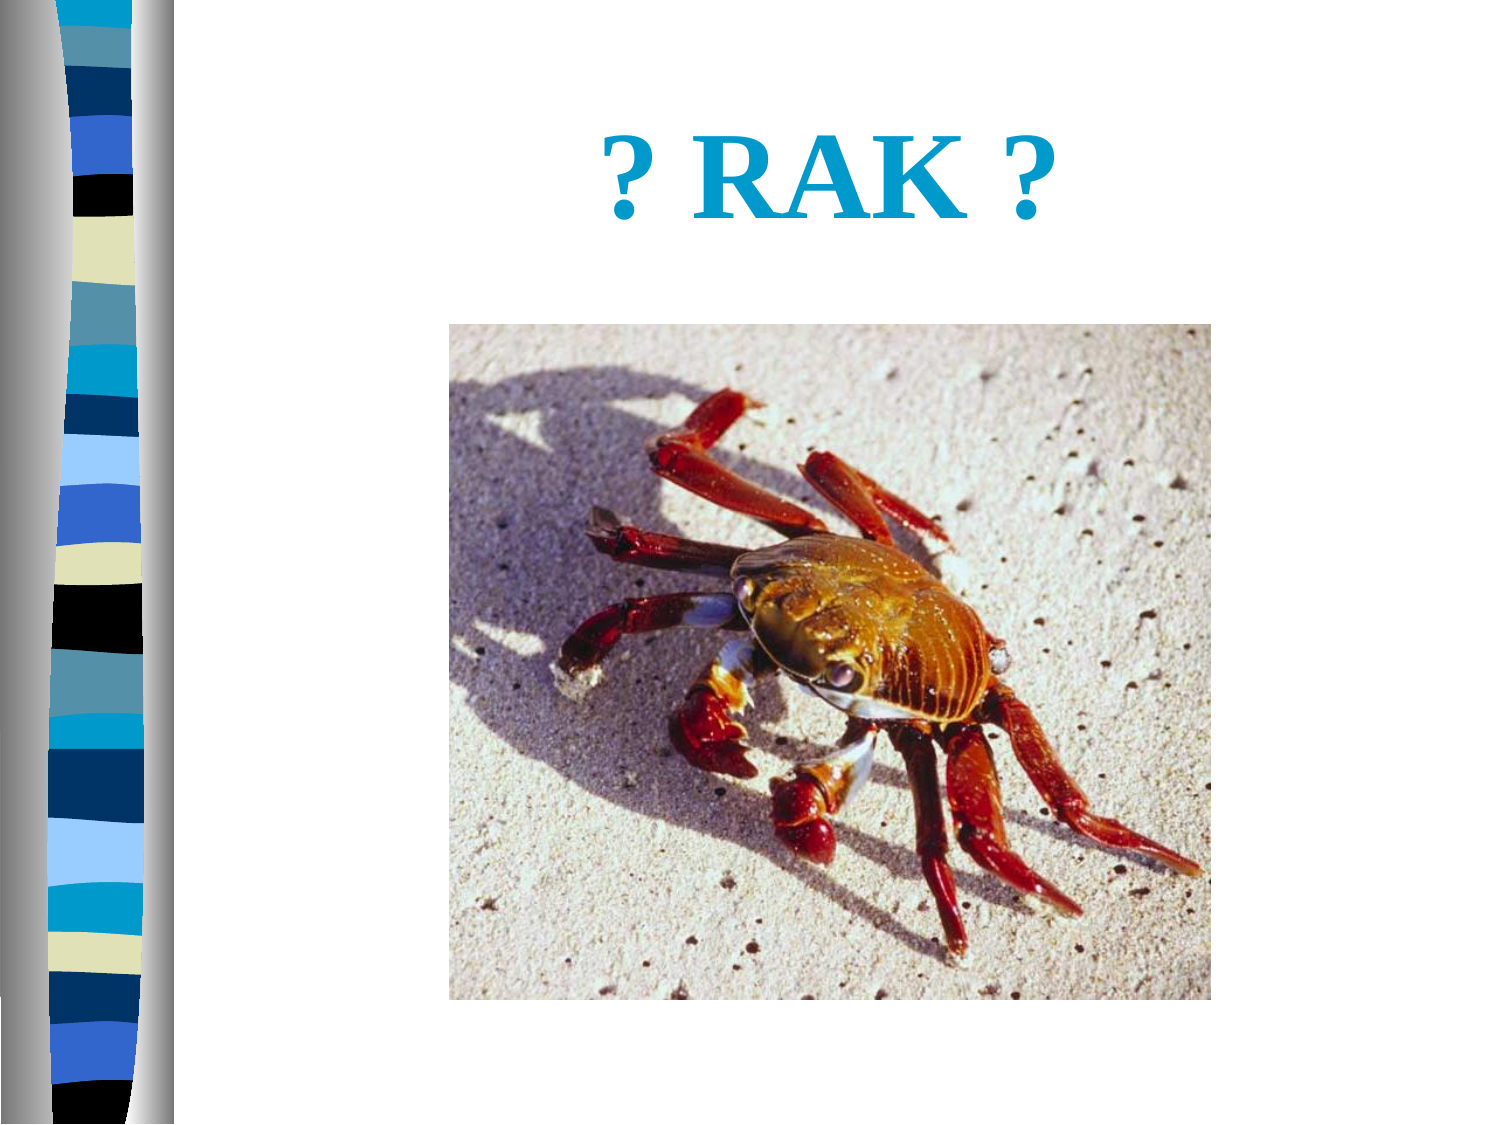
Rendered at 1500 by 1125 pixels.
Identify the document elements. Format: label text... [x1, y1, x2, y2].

title ? RAK ? [192, 75, 1468, 263]
picture [449, 324, 1211, 1000]
